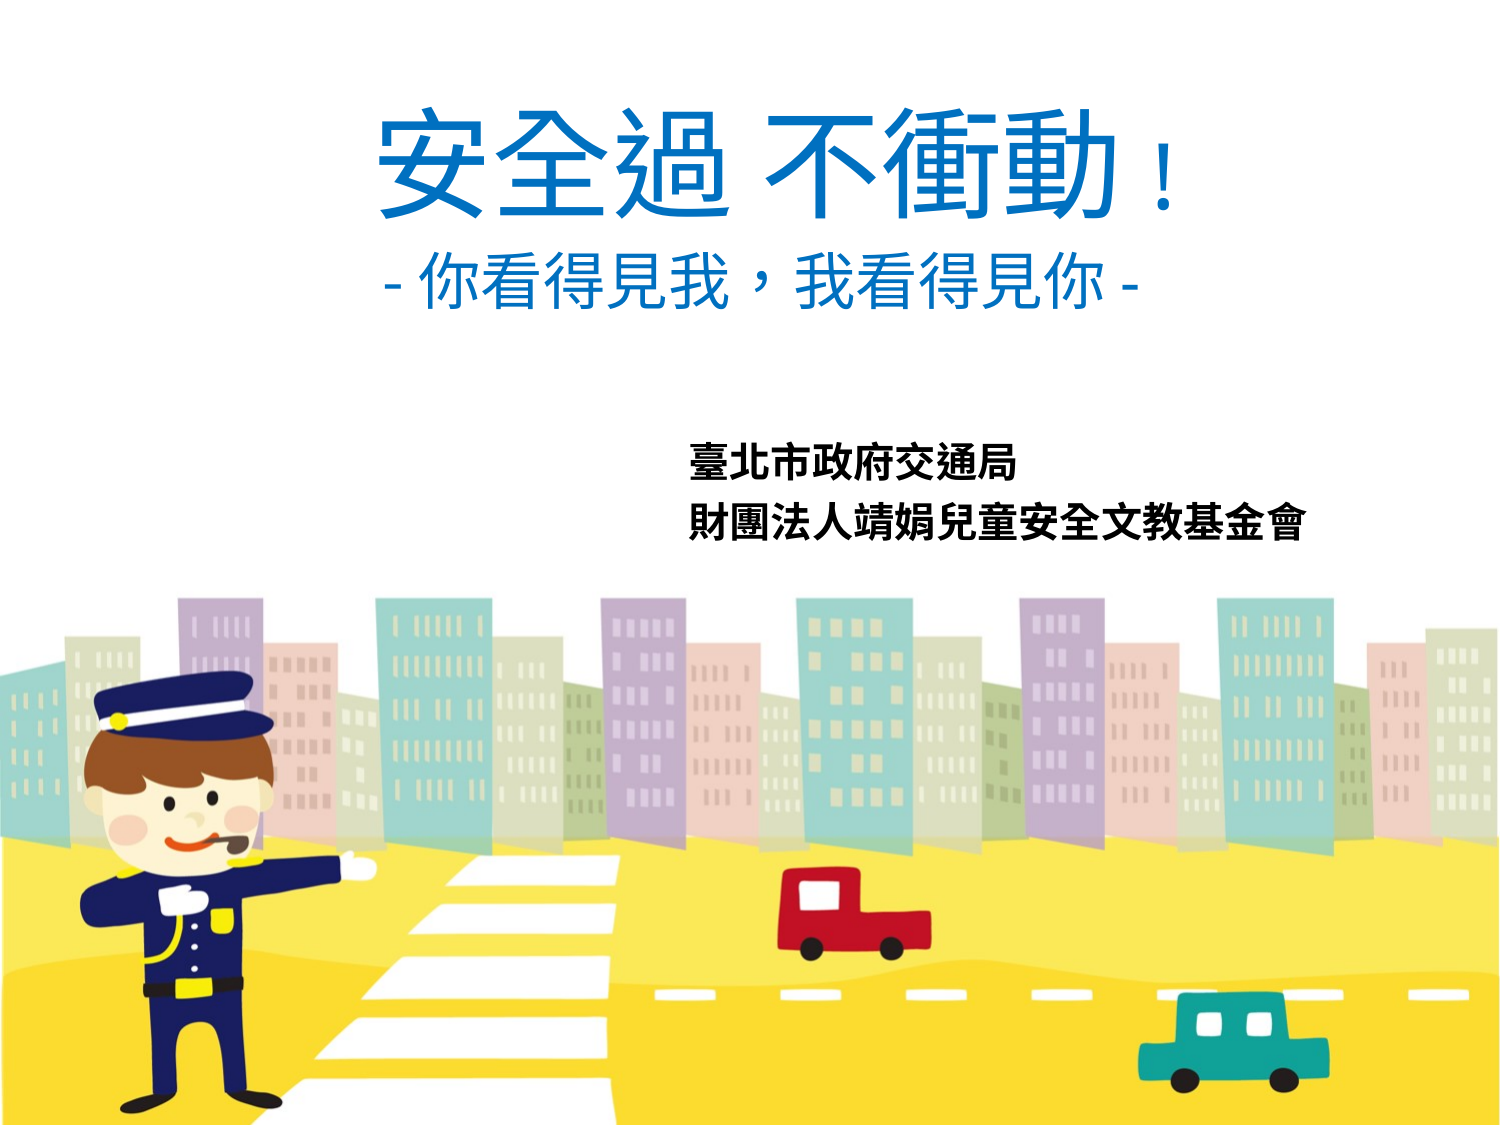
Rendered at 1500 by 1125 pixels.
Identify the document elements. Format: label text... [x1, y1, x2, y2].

text_box 臺北市政府交通局 財團法人靖娟兒童安全文教基金會 [673, 434, 1329, 557]
picture [0, 0, 1500, 1125]
subtitle -你看得見我，我看得見你- [194, 242, 1329, 350]
title 安全過 不衝動! [171, 31, 1377, 244]
